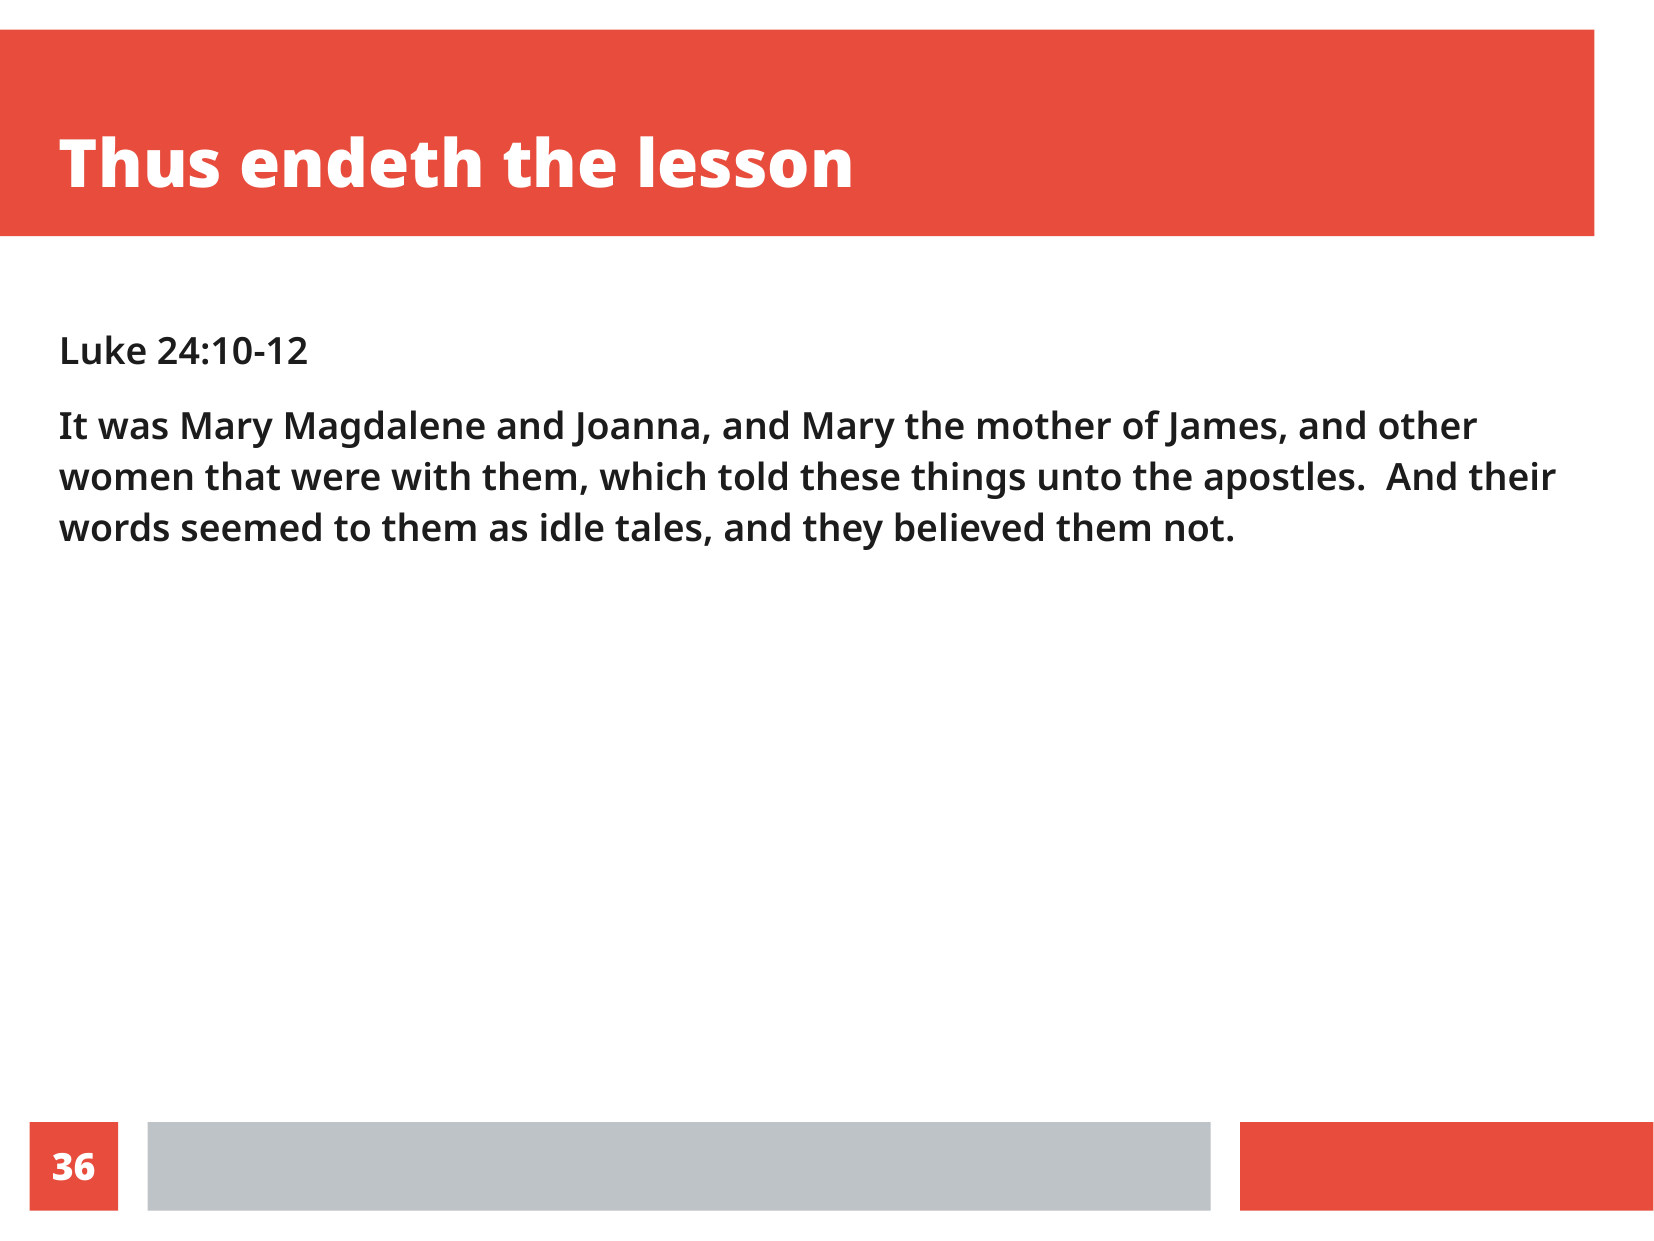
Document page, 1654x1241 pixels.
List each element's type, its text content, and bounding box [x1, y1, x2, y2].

list Luke 24:10-12 It was Mary Magdalene and Joanna, and Mary the mother of James, and other women that were with them, which told these things unto the apostles. And their words seemed to them as idle tales, and they believed them not. [59, 324, 1565, 1093]
title Thus endeth the lesson [59, 59, 1595, 207]
